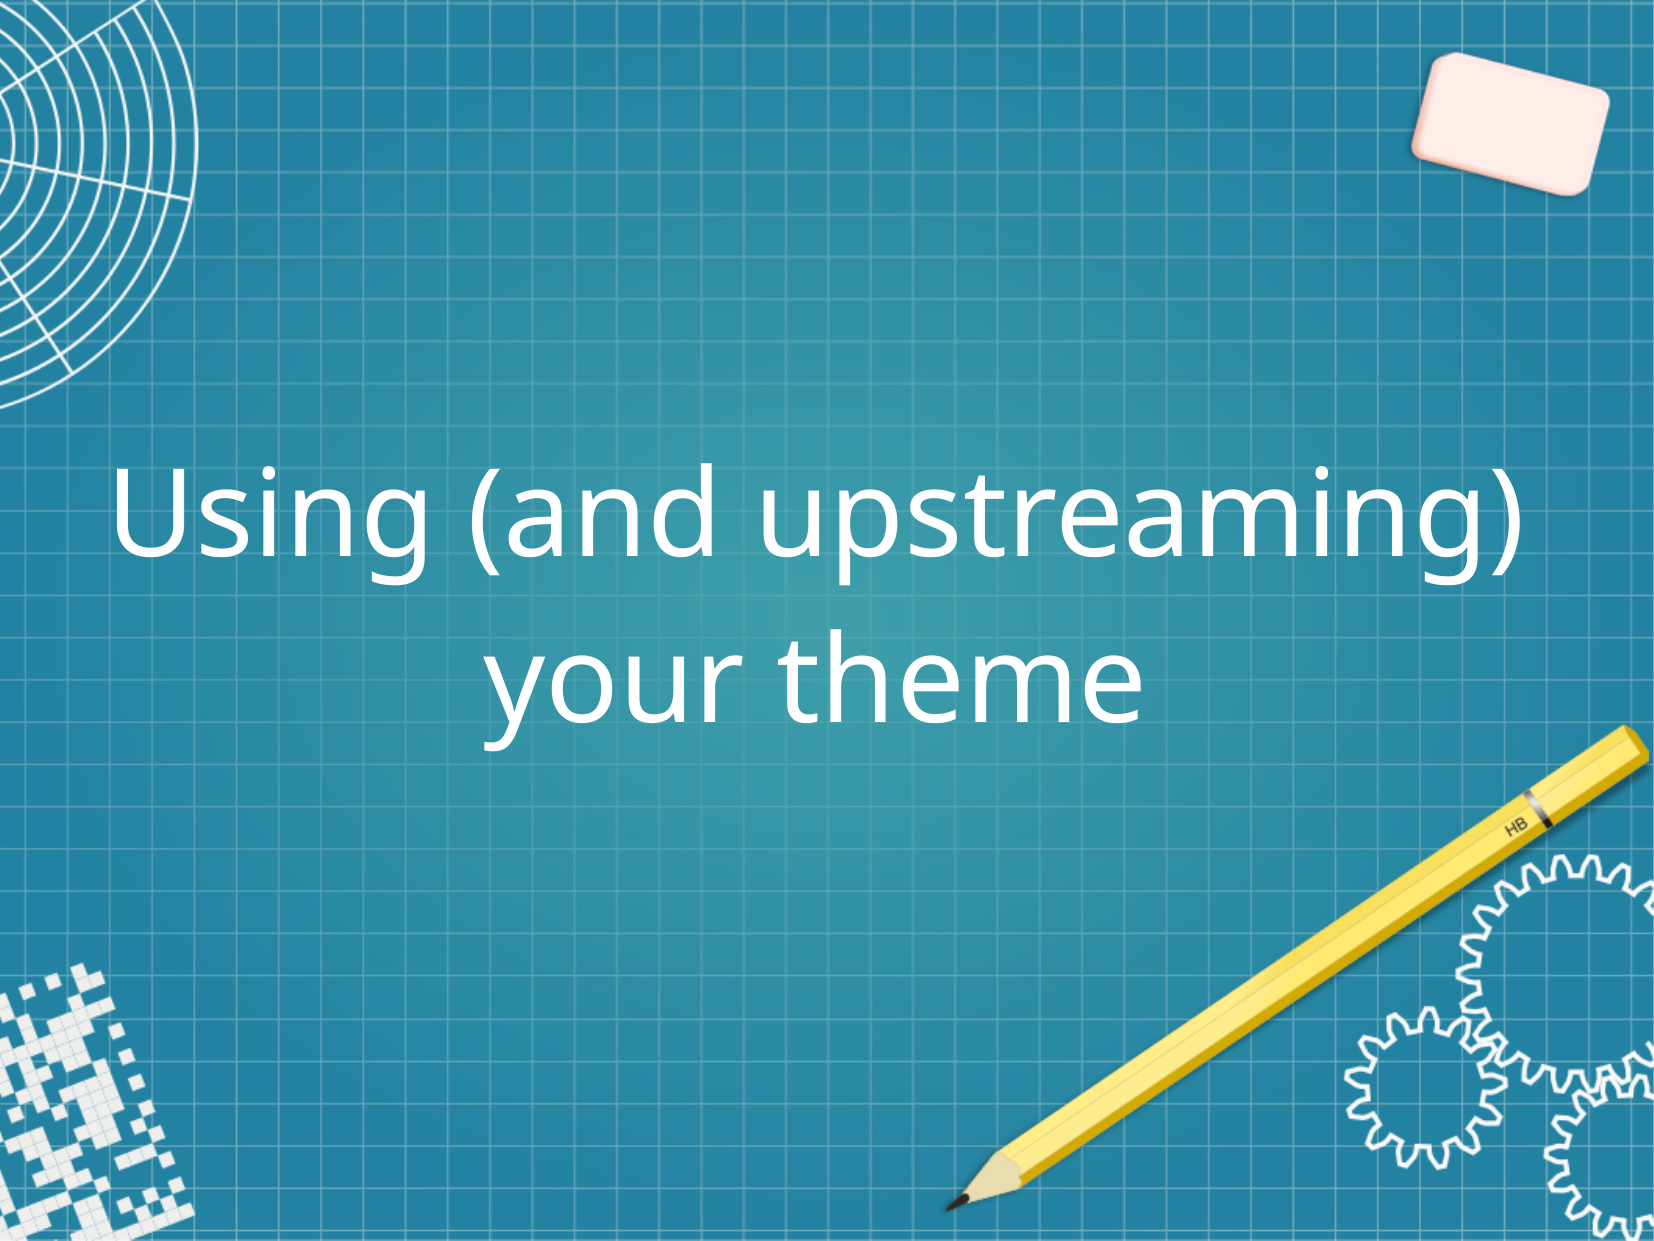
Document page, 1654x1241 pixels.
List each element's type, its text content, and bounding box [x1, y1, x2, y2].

picture [0, 0, 1654, 1241]
title Using (and upstreaming) your theme [71, 450, 1561, 734]
